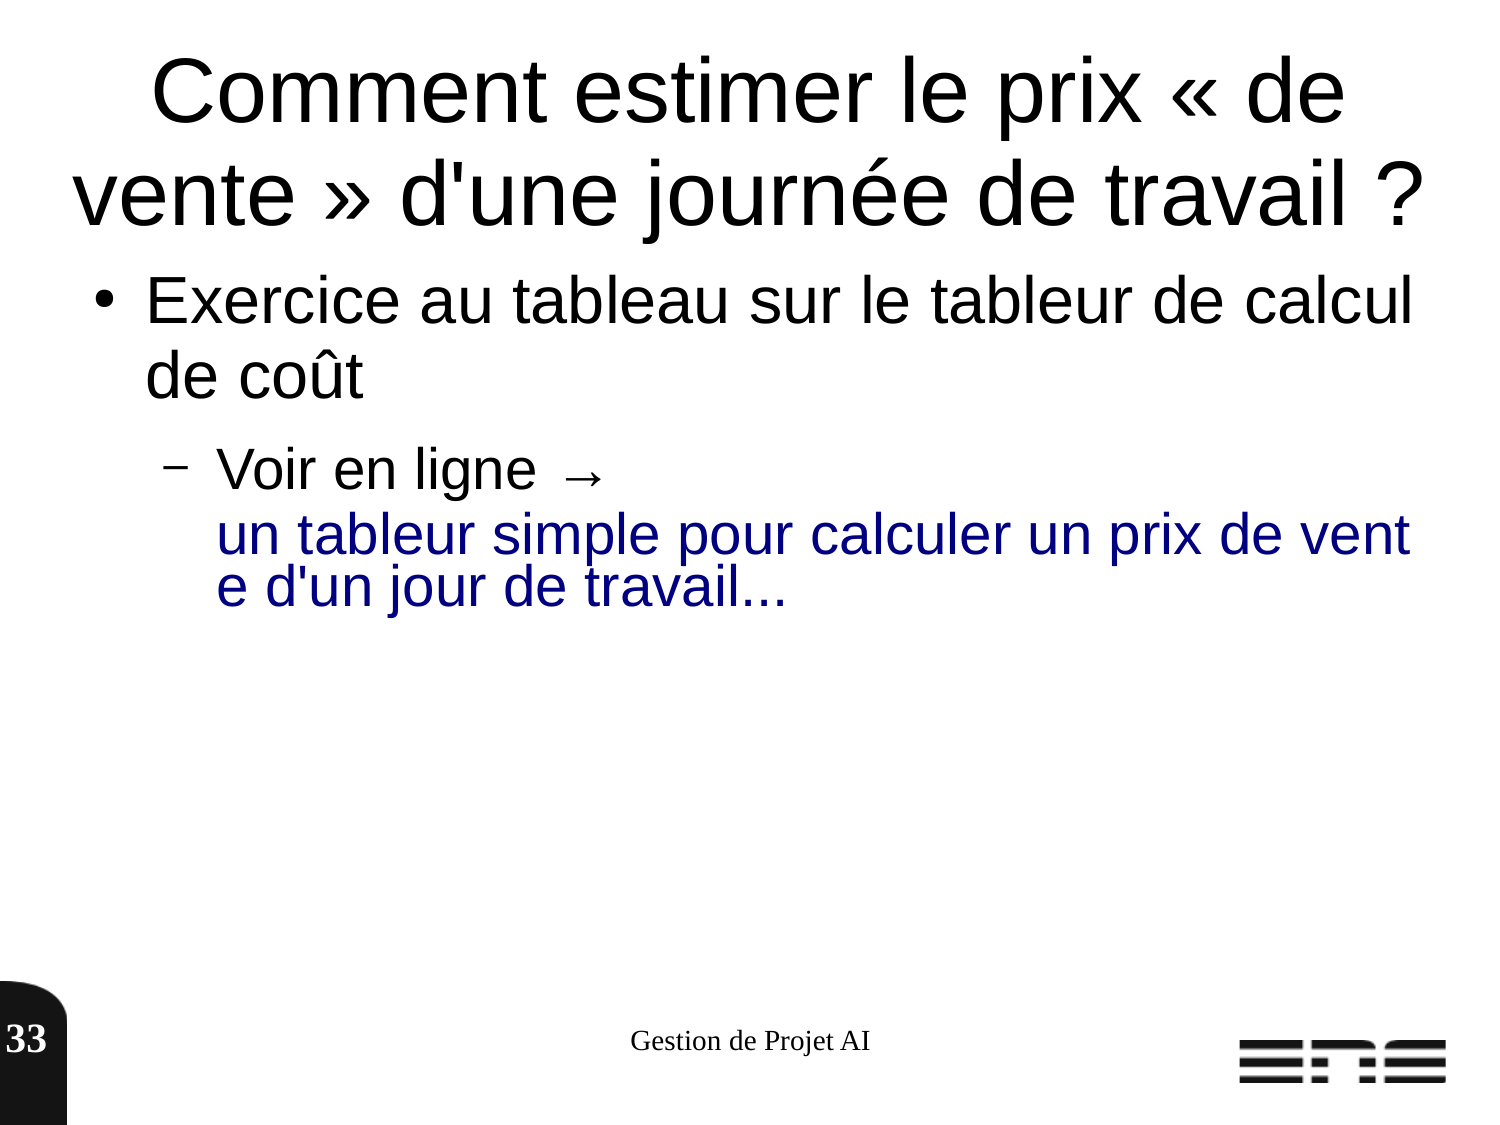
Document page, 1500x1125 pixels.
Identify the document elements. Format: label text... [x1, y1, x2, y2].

list Exercice au tableau sur le tableur de calcul de coût Voir en ligne →un tableur simple pour calculer un prix de vente d'un jour de travail... [75, 263, 1425, 916]
title Comment estimer le prix « de vente » d'une journée de travail ? [35, 0, 1465, 297]
